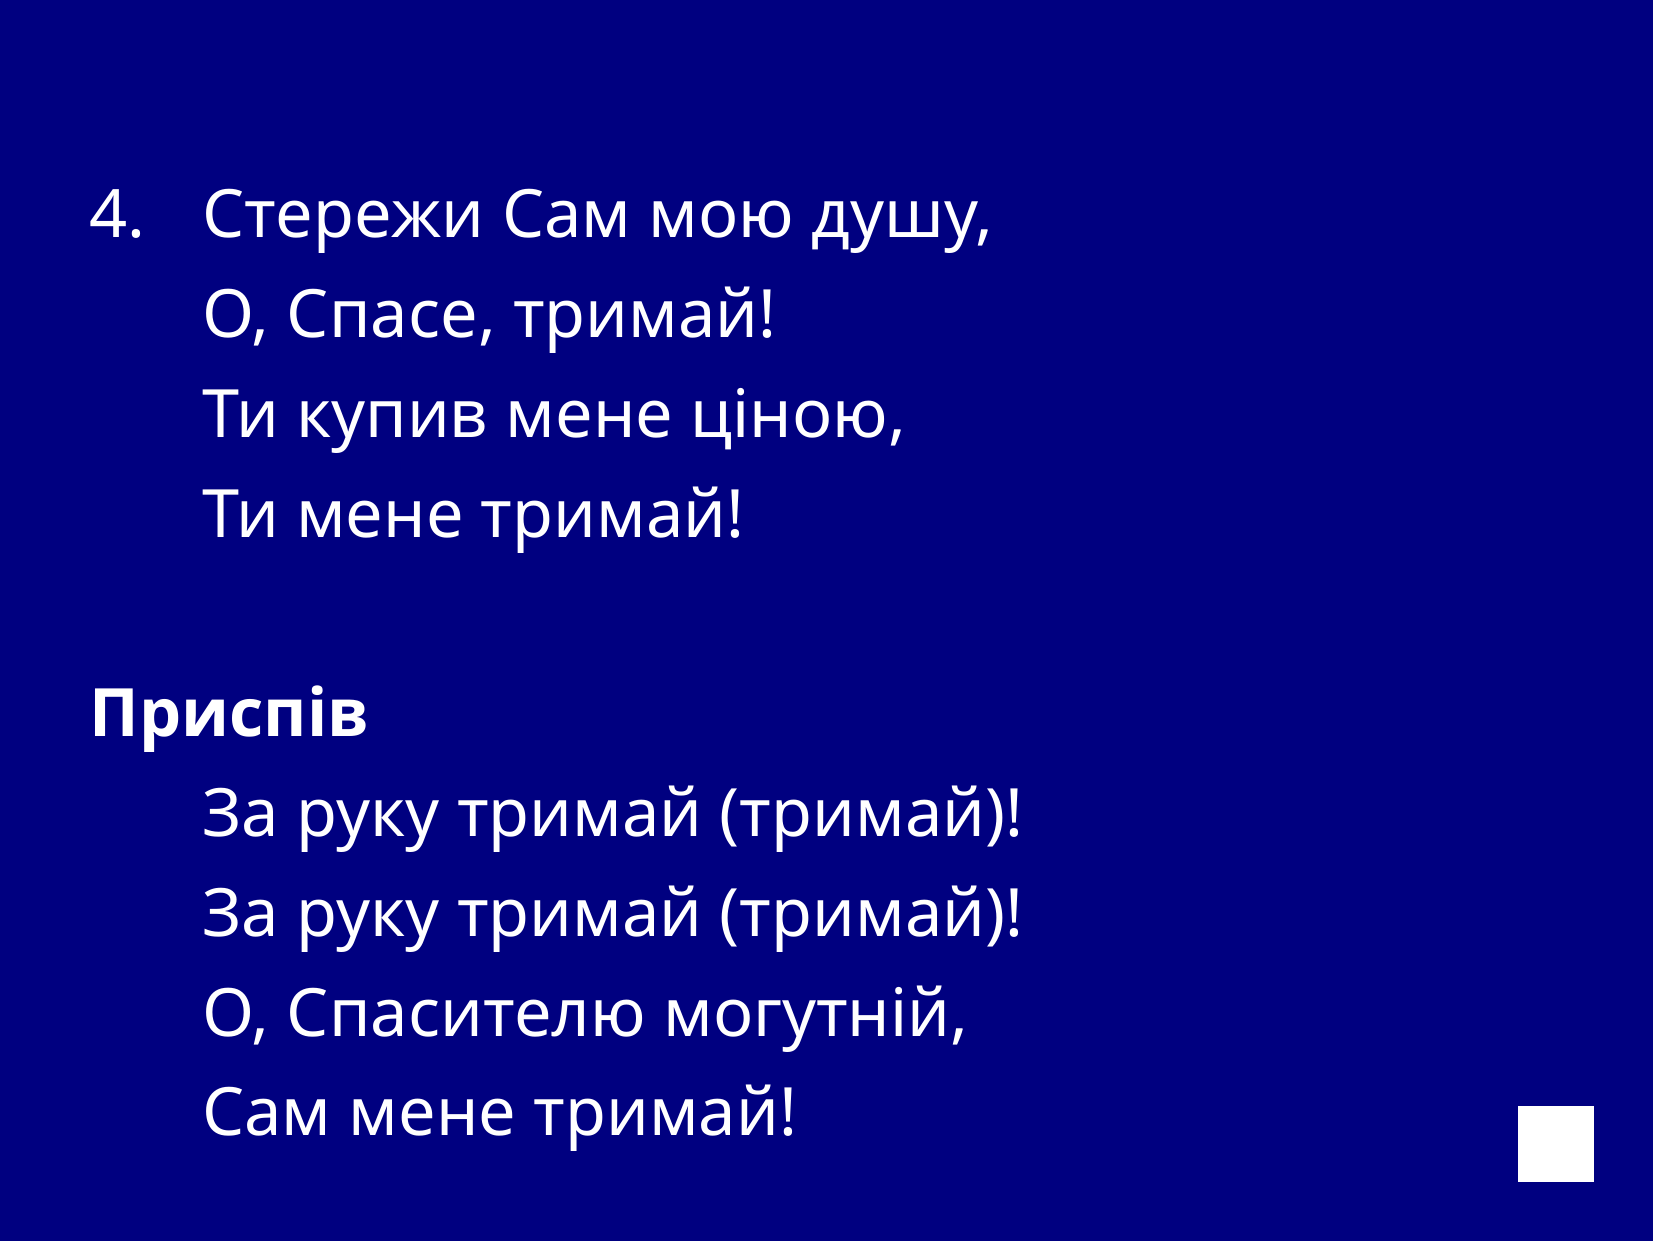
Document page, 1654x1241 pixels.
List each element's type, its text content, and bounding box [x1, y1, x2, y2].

text_box [1518, 1106, 1594, 1182]
text_box 4. Стережи Сам мою душу, О, Спасе, тримай! Ти купив мене ціною, Ти мене тримай! Приспів За руку тримай (тримай)! За руку тримай (тримай)! О, Спасителю могутній, Сам мене тримай! [75, 150, 1576, 1163]
